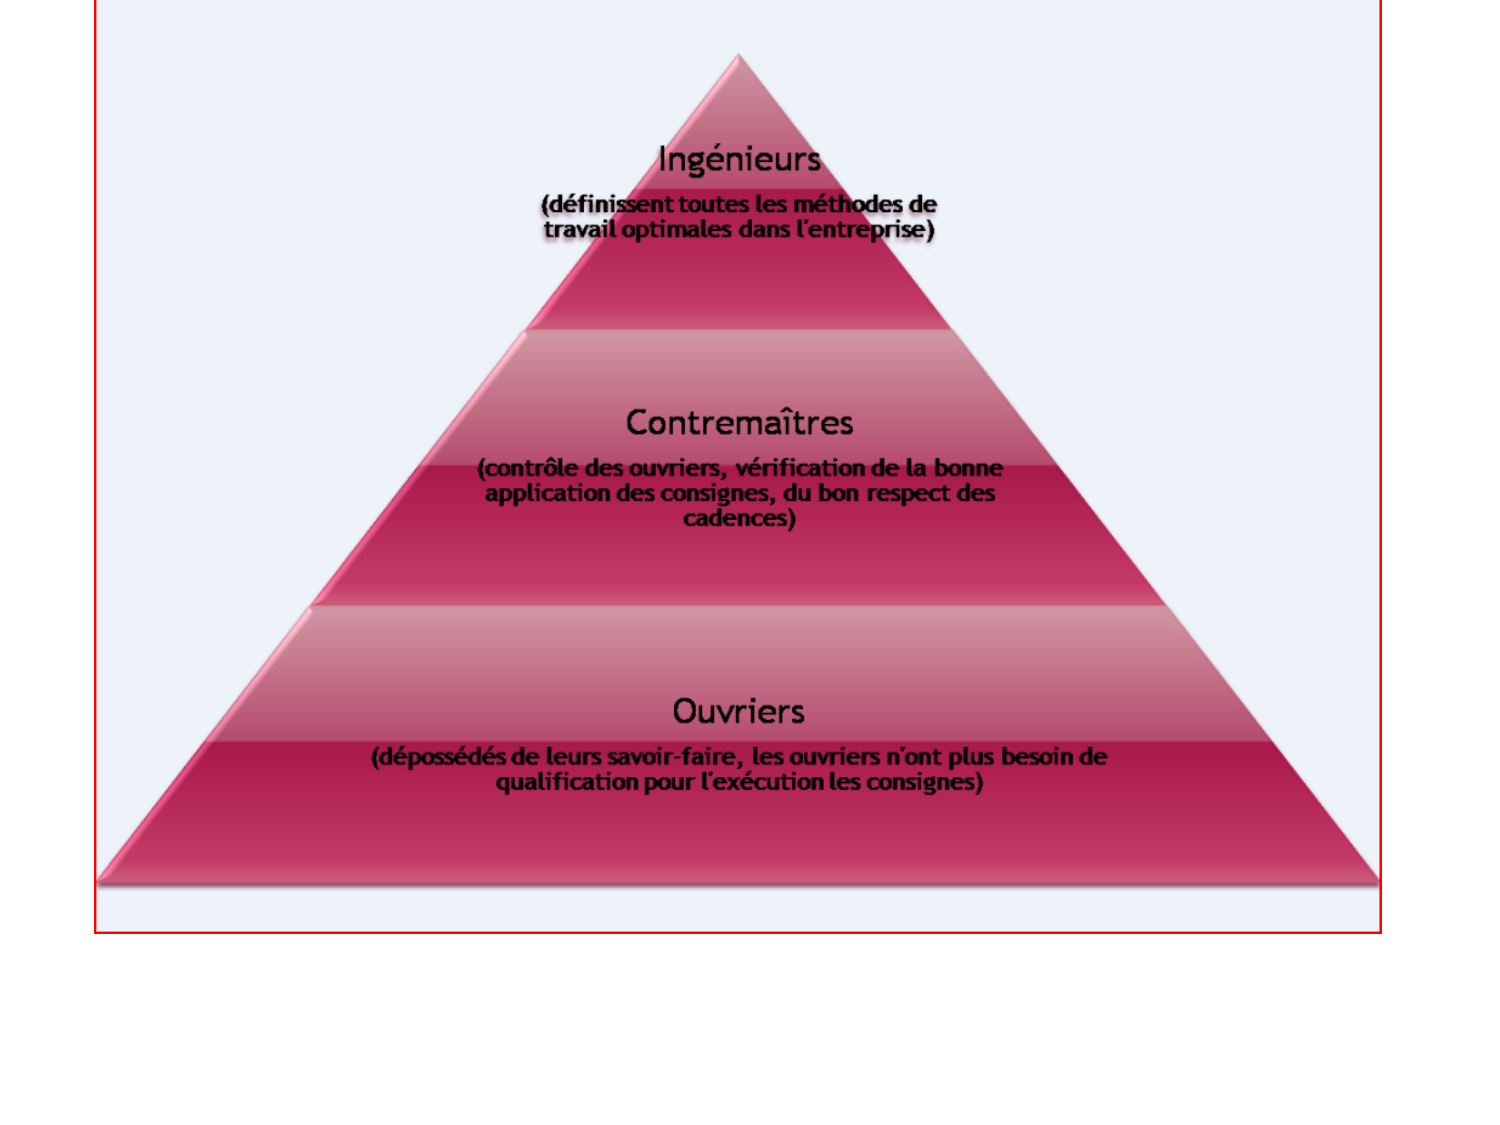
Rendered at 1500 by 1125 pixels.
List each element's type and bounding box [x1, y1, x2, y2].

picture [94, 0, 1382, 934]
